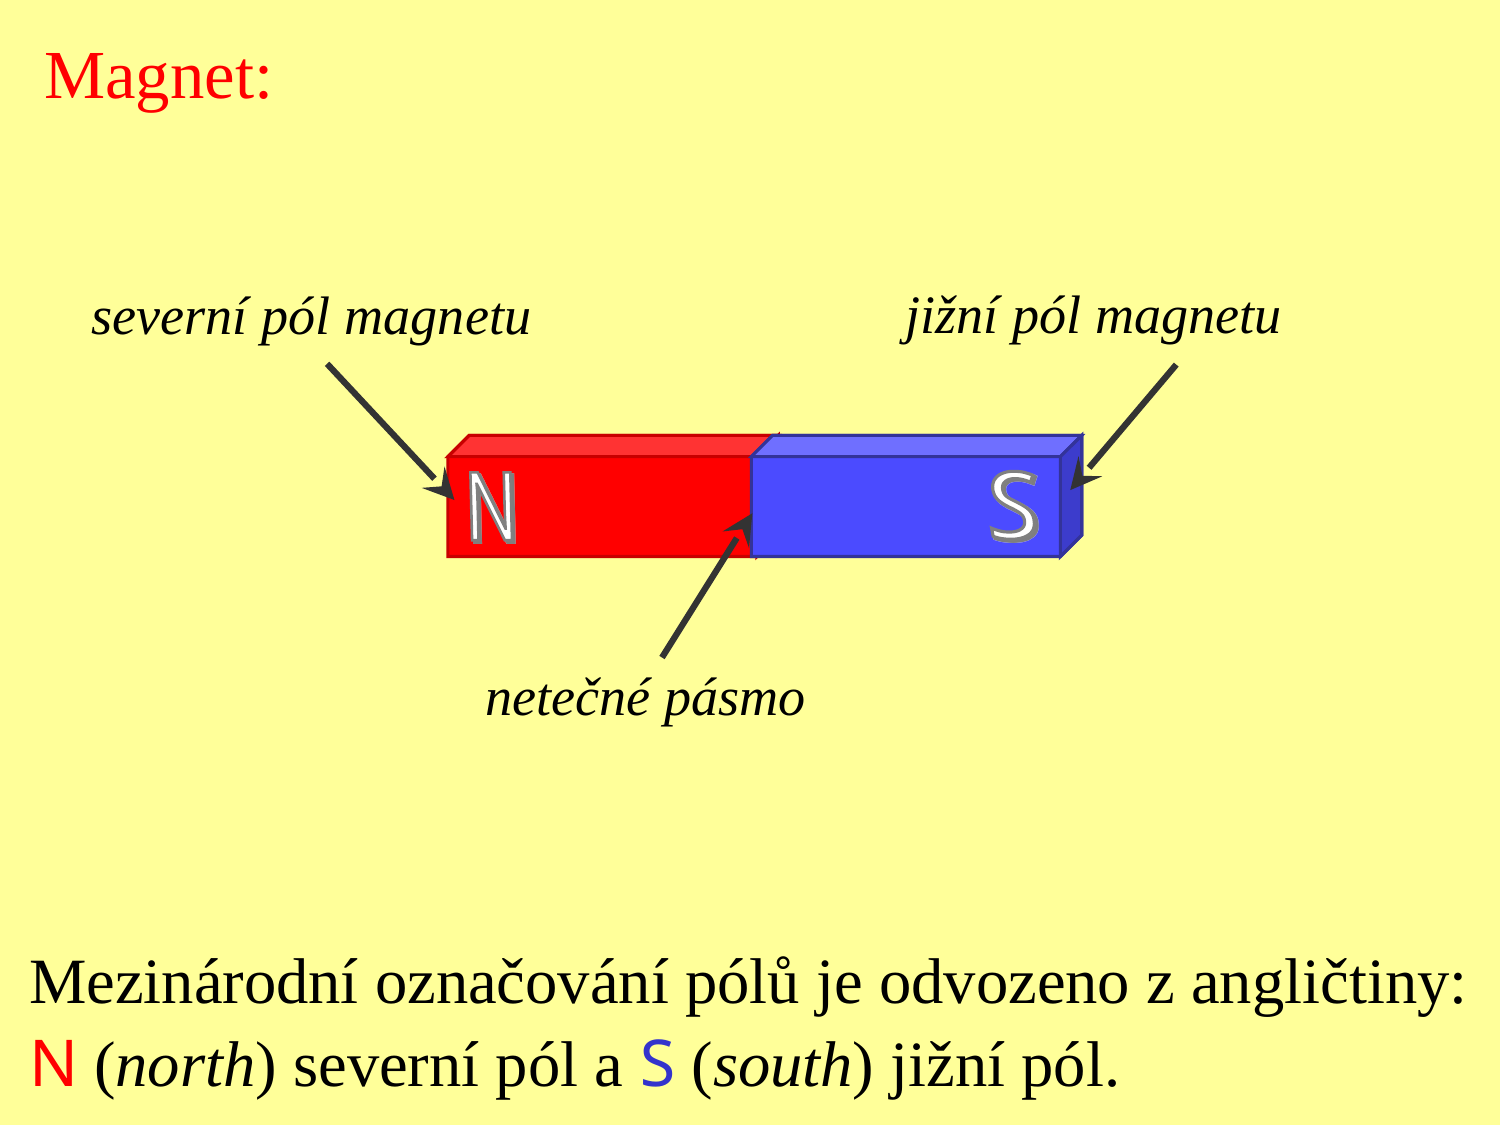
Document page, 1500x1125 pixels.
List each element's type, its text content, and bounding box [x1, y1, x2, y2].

text_box severní pól magnetu [77, 278, 547, 355]
text_box Mezinárodní označování pólů je odvozeno z angličtiny: N (north) severní pól a S (south) jižní pól. [14, 938, 1484, 1114]
text_box jižní pól magnetu [890, 278, 1298, 354]
text_box netečné pásmo [470, 659, 822, 736]
text_box S [991, 471, 1035, 540]
text_box Magnet: [29, 29, 289, 121]
text_box [447, 435, 1082, 557]
text_box N [470, 472, 513, 541]
